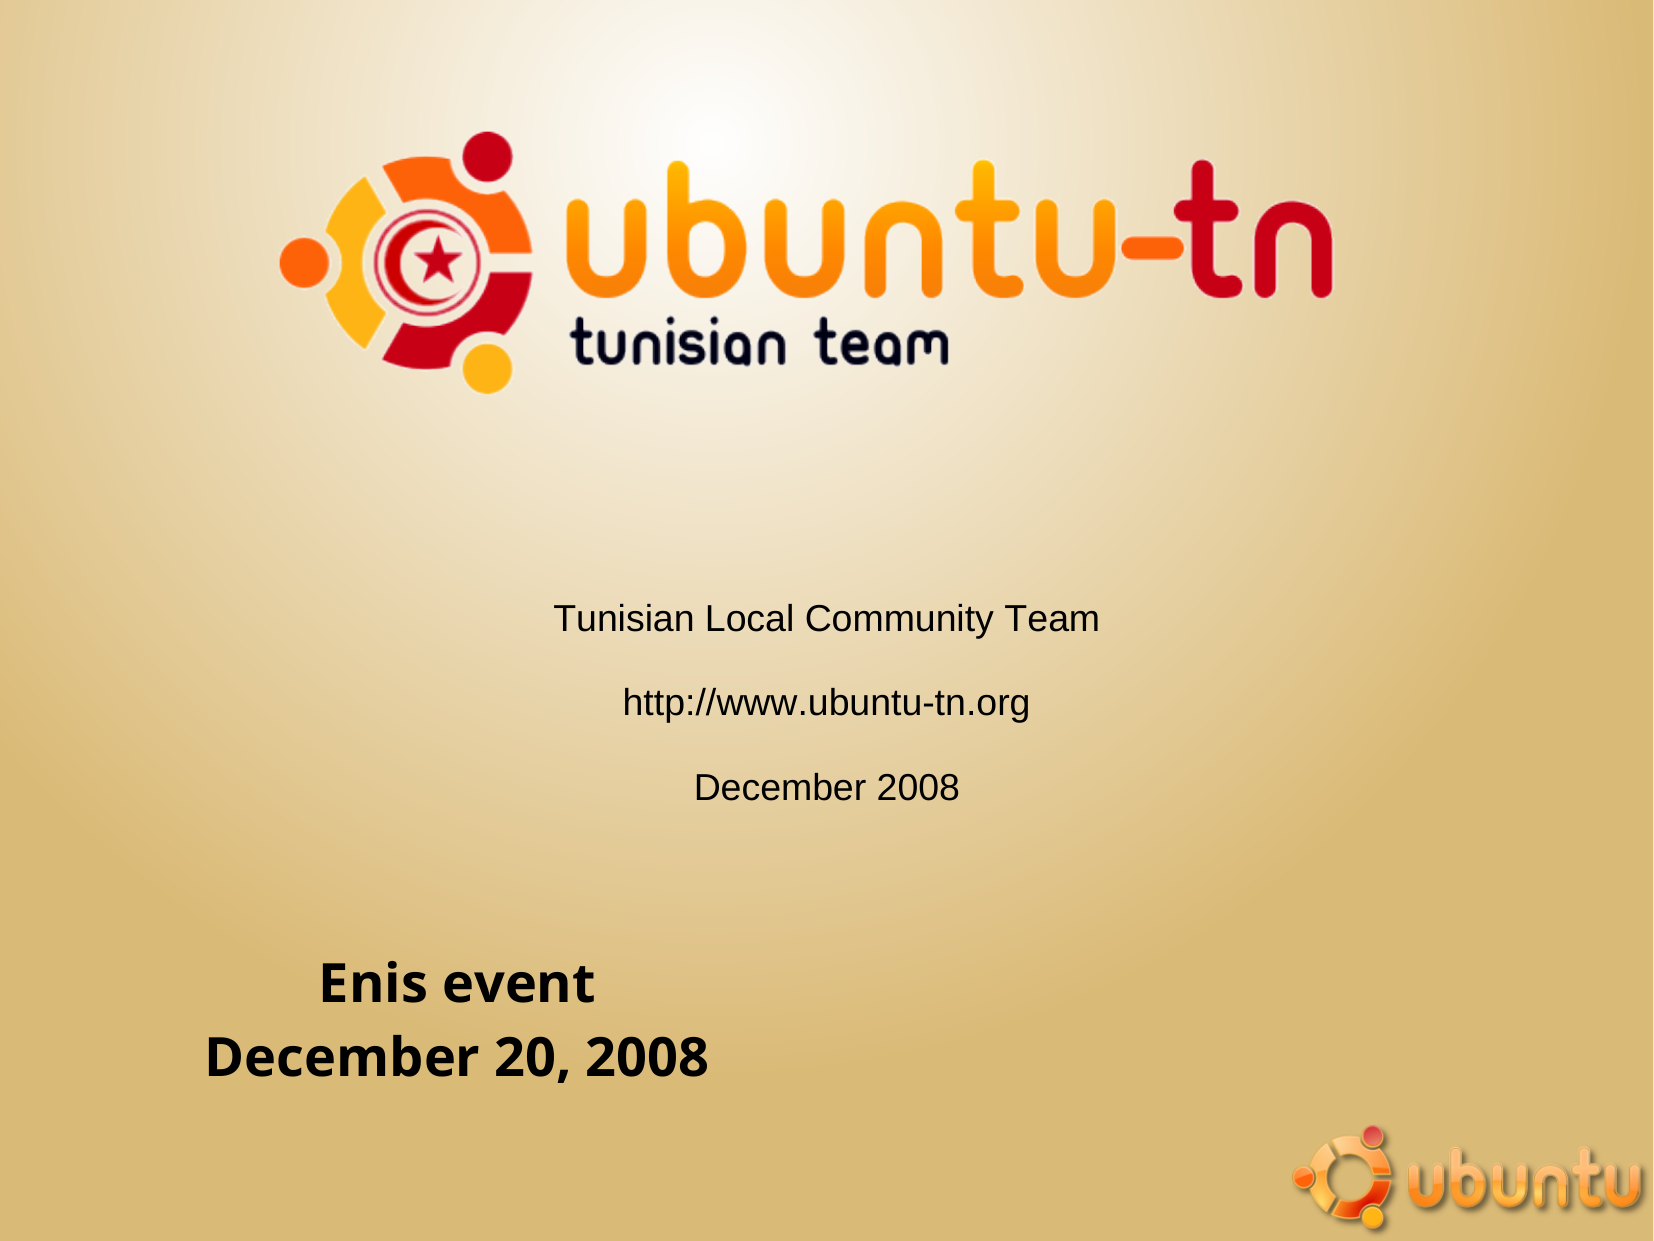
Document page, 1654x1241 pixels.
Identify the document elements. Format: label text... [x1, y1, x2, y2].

title Enis event December 20, 2008 [29, 826, 886, 1211]
picture [0, 0, 1654, 1241]
text_box Tunisian Local Community Team http://www.ubuntu-tn.org December 2008 [383, 590, 1270, 838]
